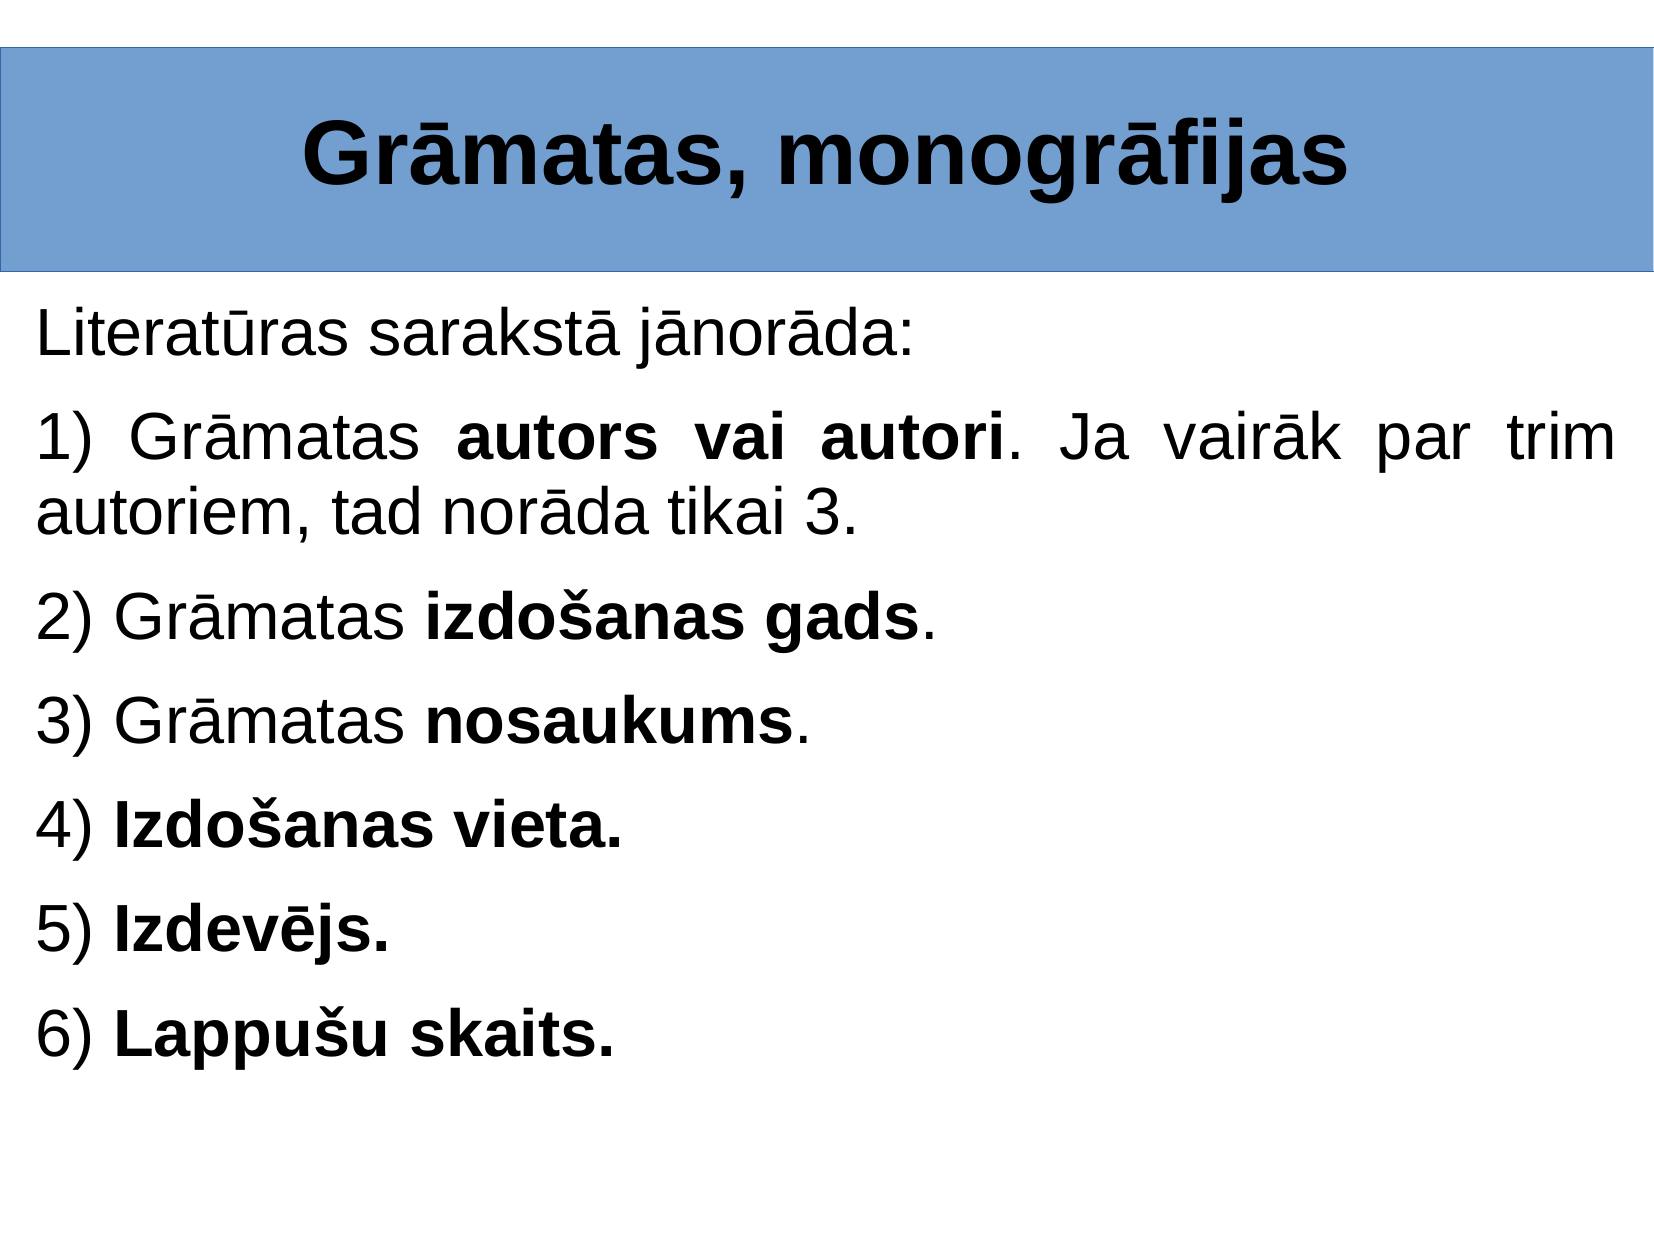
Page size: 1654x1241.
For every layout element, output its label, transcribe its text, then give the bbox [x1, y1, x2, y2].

text_box [0, 47, 1654, 272]
list Literatūras sarakstā jānorāda: 1) Grāmatas autors vai autori. Ja vairāk par trim autoriem, tad norāda tikai 3. 2) Grāmatas izdošanas gads. 3) Grāmatas nosaukums. 4) Izdošanas vieta. 5) Izdevējs. 6) Lappušu skaits. [35, 295, 1619, 1099]
title Grāmatas, monogrāfijas [82, 49, 1571, 257]
